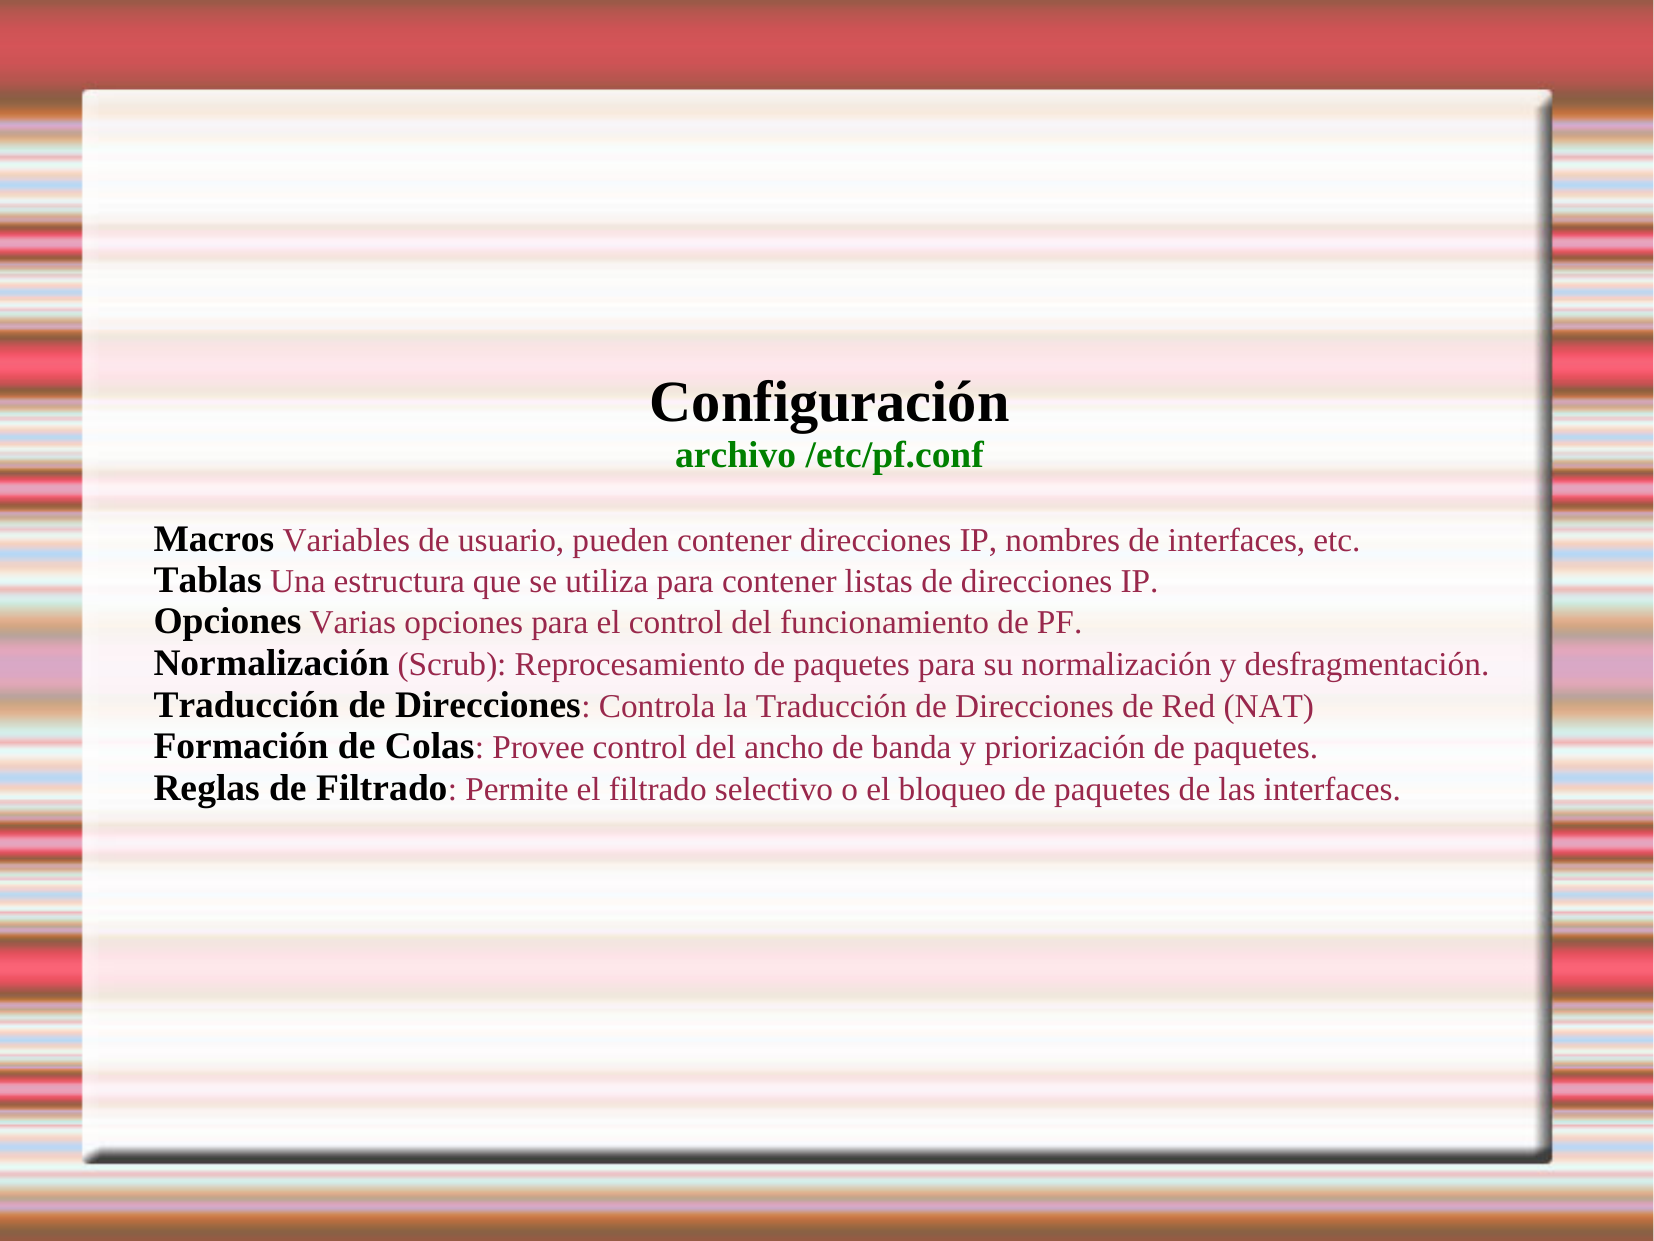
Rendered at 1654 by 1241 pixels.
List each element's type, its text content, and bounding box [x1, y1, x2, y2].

subtitle Configuración archivo /etc/pf.conf Macros Variables de usuario, pueden contener direcciones IP, nombres de interfaces, etc. Tablas Una estructura que se utiliza para contener listas de direcciones IP. Opciones Varias opciones para el control del funcionamiento de PF. Normalización (Scrub): Reprocesamiento de paquetes para su normalización y desfragmentación. Traducción de Direcciones: Controla la Traducción de Direcciones de Red (NAT) Formación de Colas: Provee control del ancho de banda y priorización de paquetes. Reglas de Filtrado: Permite el filtrado selectivo o el bloqueo de paquetes de las interfaces. [118, 262, 1506, 916]
picture [0, 0, 1654, 1241]
